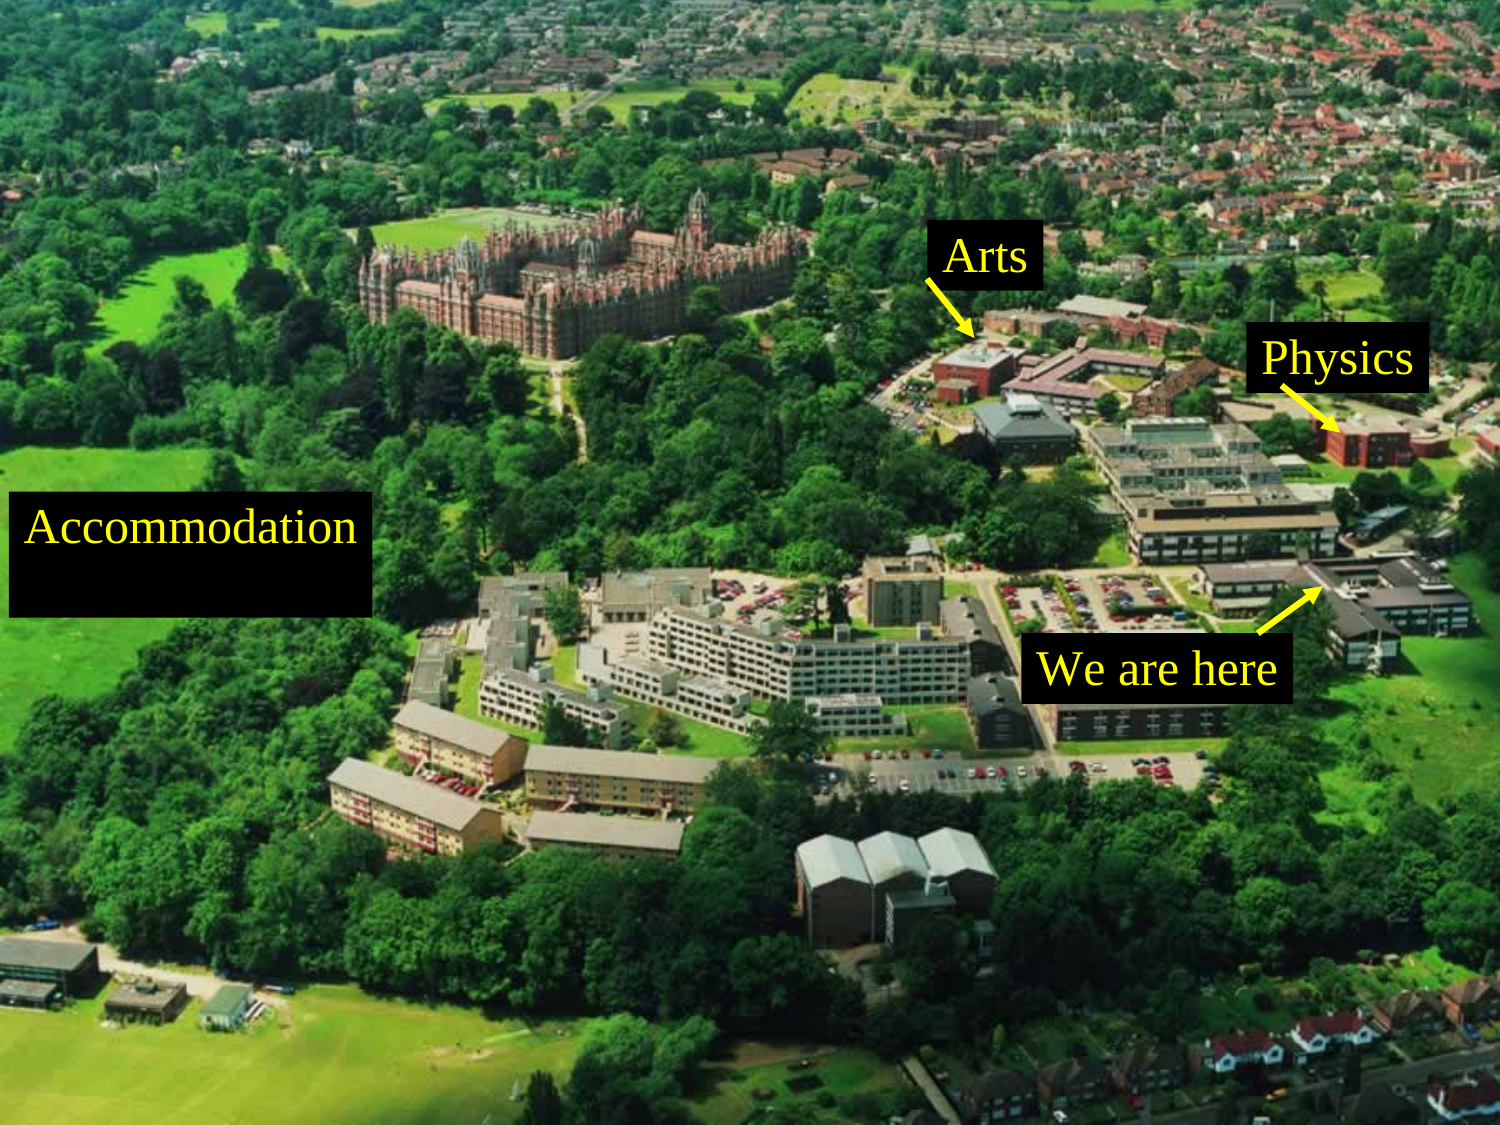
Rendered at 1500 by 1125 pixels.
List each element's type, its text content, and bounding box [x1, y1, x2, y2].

text_box Arts [927, 219, 1044, 291]
text_box We are here [1021, 633, 1294, 704]
text_box Physics [1246, 322, 1430, 393]
text_box Accommodation [8, 491, 373, 618]
picture [0, 0, 1500, 1125]
